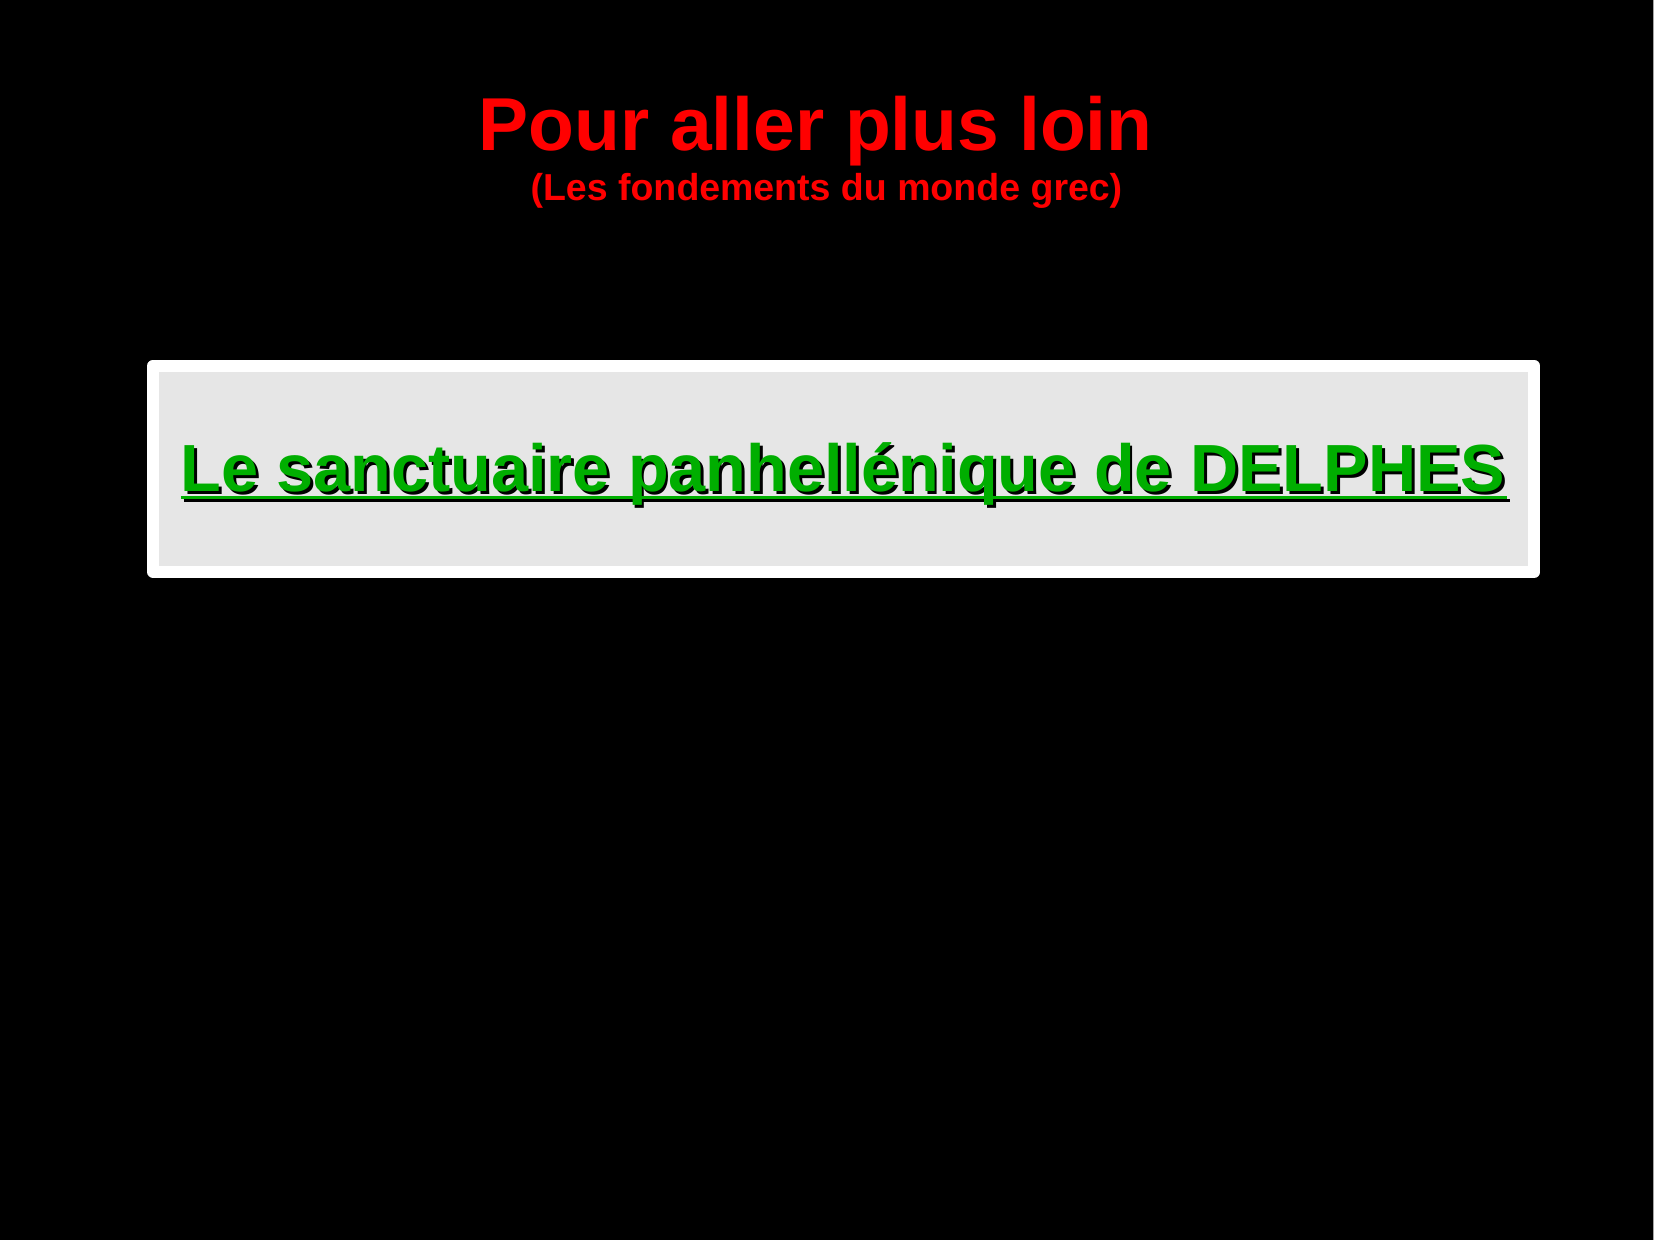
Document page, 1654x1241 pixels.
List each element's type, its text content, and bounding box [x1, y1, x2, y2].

text_box Pour aller plus loin (Les fondements du monde grec) [87, 75, 1566, 216]
text_box Le sanctuaire panhellénique de DELPHES [153, 365, 1535, 572]
